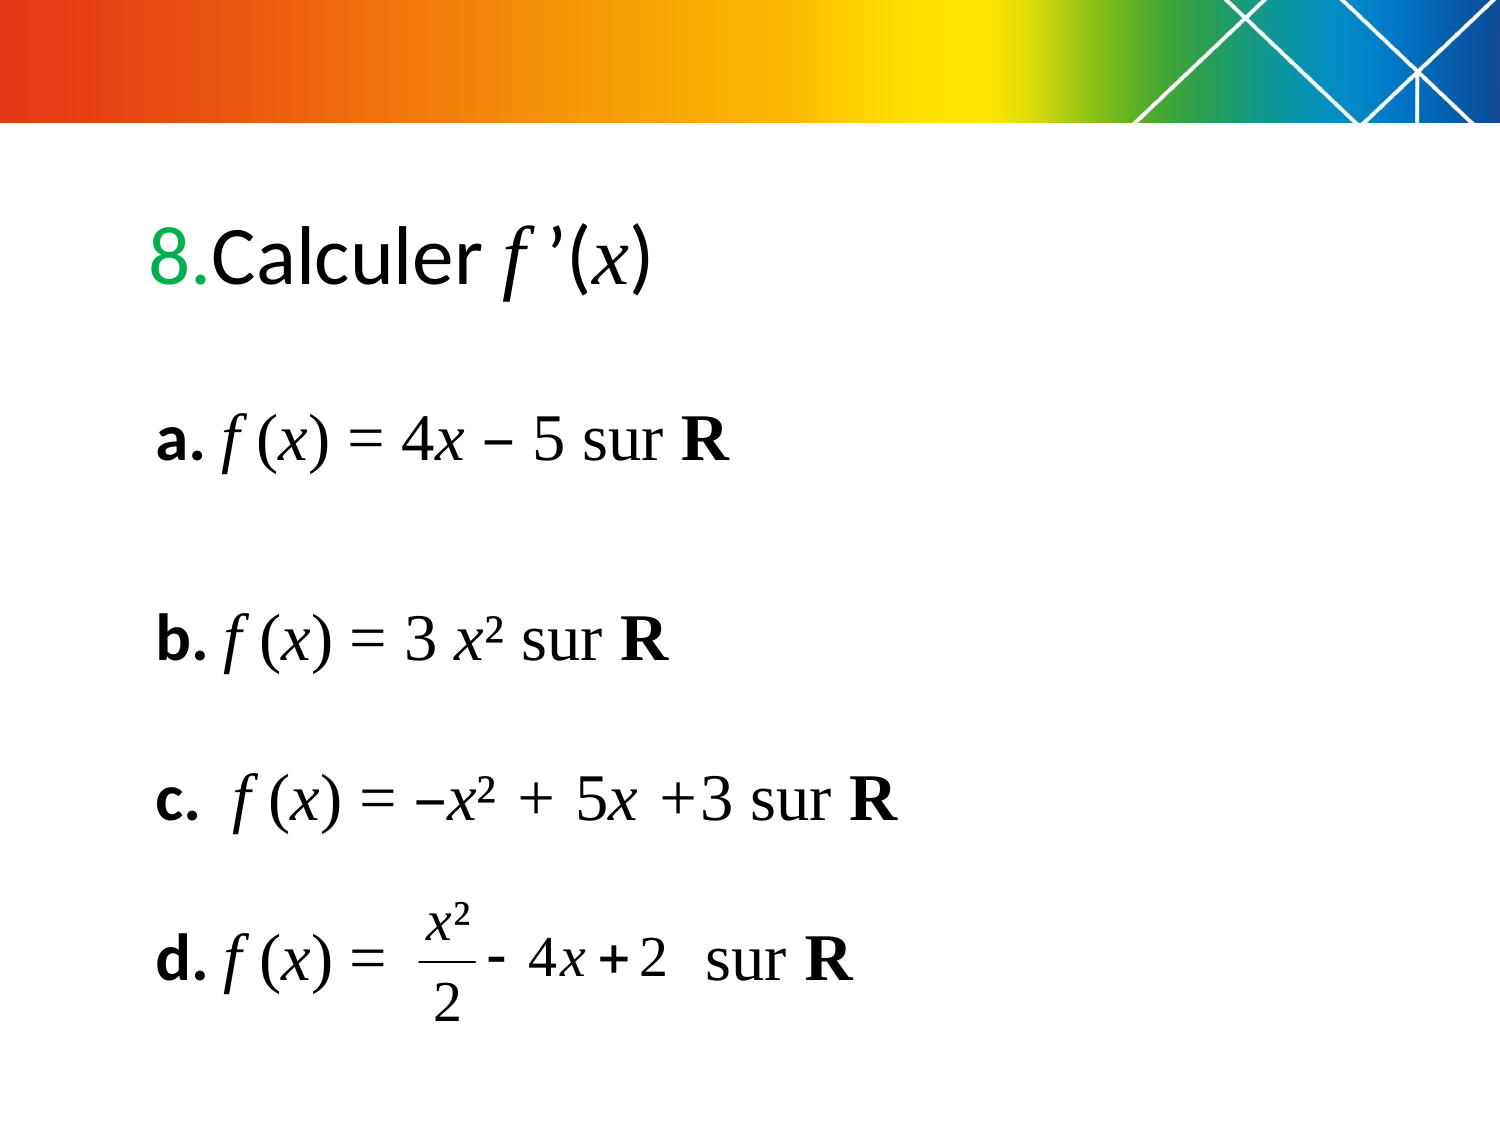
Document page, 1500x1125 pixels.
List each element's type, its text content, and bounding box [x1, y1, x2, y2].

chart [409, 885, 680, 1035]
picture [1340, 0, 1500, 123]
text_box a. f (x) = 4x – 5 sur R b. f (x) = 3 x² sur R c. f (x) = –x² + 5x +3 sur R d. f (x) = sur R [140, 386, 985, 1125]
text_box 8.Calculer f ’(x) [133, 163, 1500, 338]
picture [0, 0, 1358, 123]
